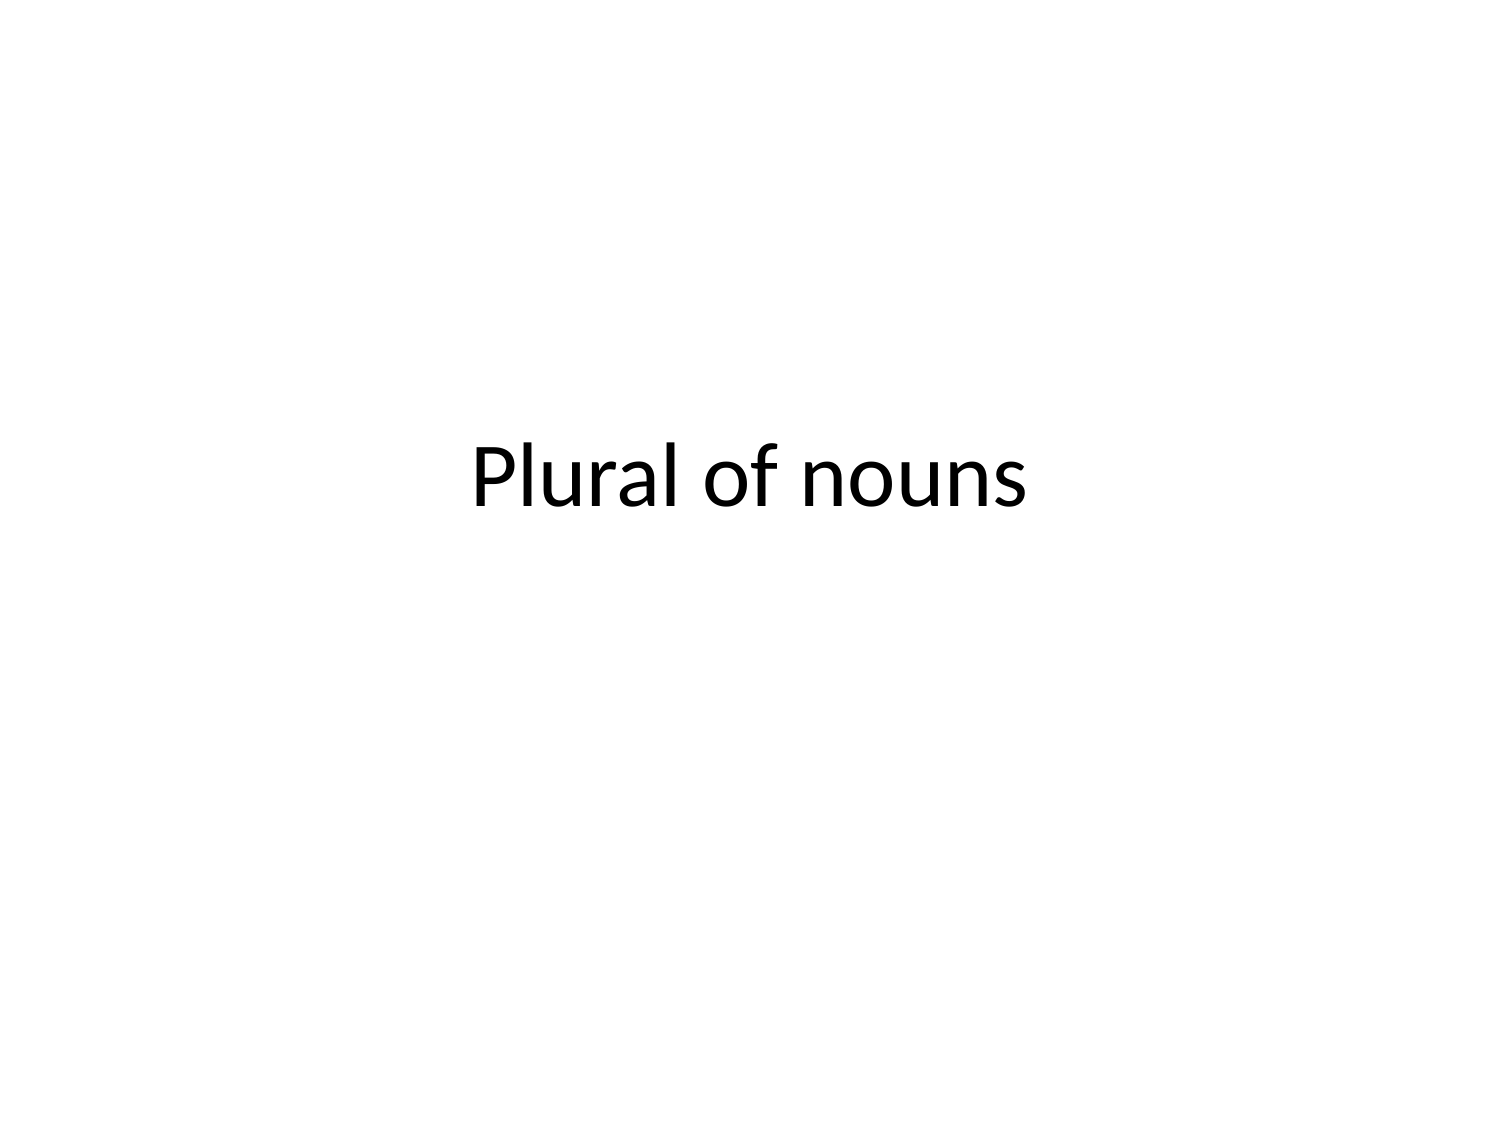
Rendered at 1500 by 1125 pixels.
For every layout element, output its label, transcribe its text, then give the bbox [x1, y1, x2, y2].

title Plural of nouns [112, 349, 1388, 591]
